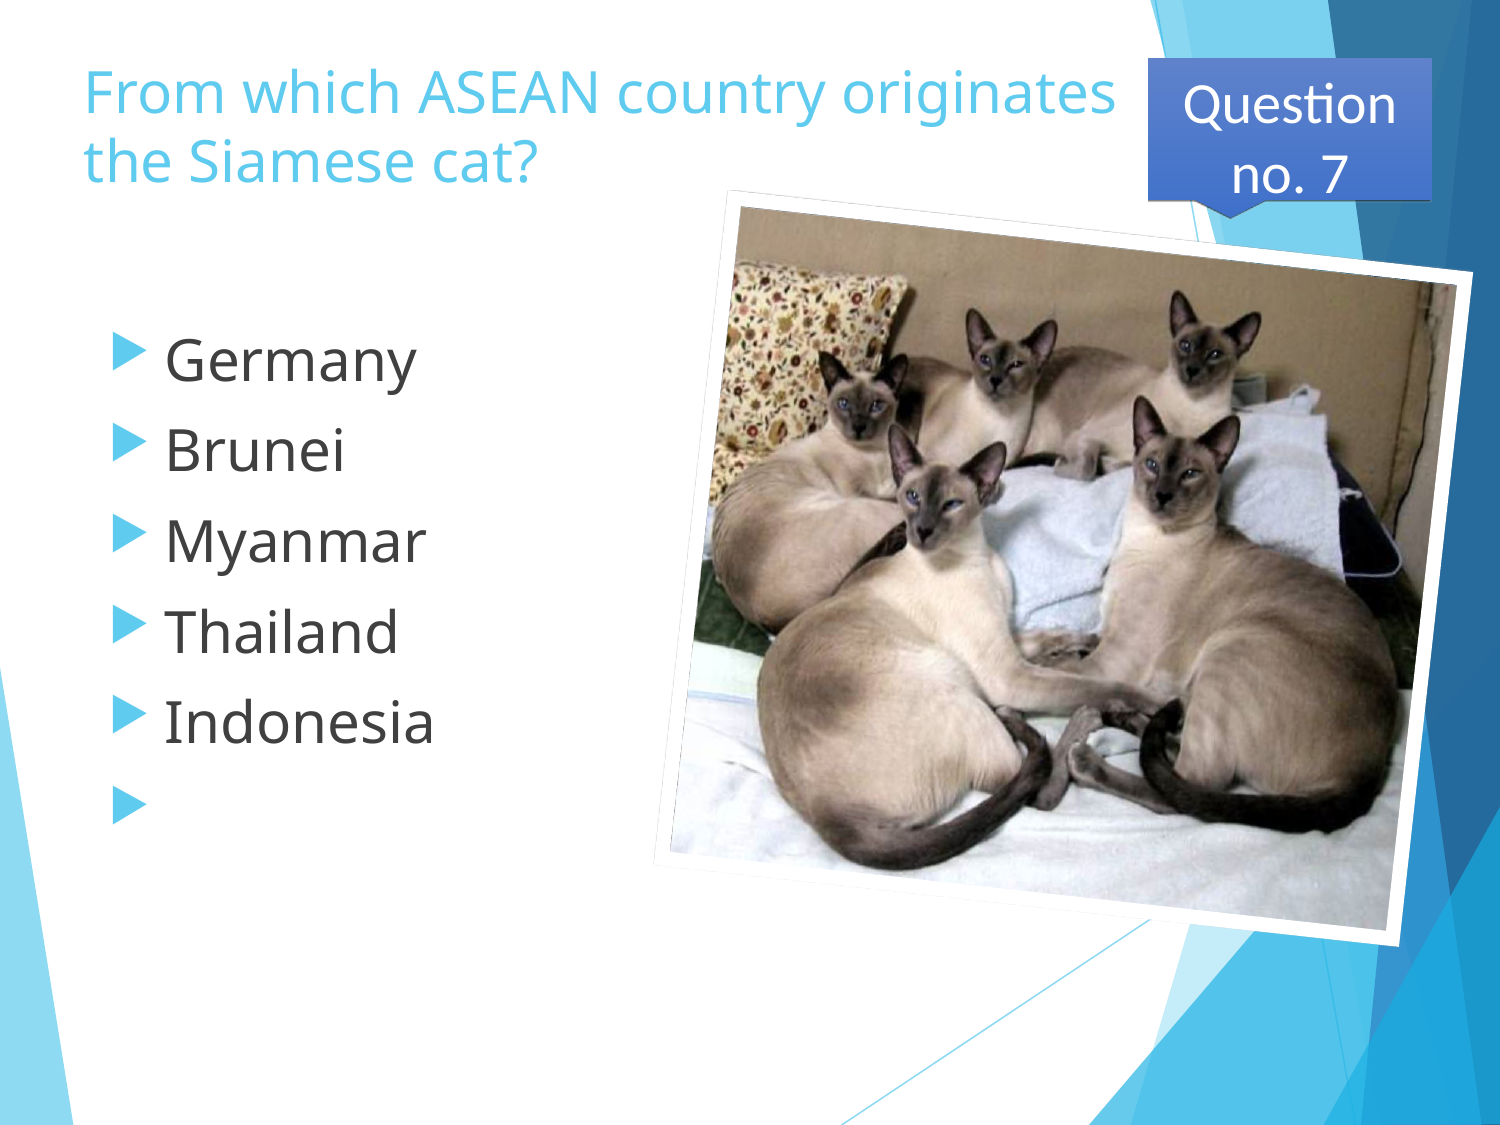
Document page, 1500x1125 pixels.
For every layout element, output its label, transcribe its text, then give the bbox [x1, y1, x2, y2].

title From which ASEAN country originates the Siamese cat? [68, 47, 1419, 235]
text_box Question no. 7 [1148, 58, 1432, 218]
picture [669, 206, 1458, 931]
list Germany Brunei Myanmar Thailand Indonesia [93, 315, 1444, 1058]
